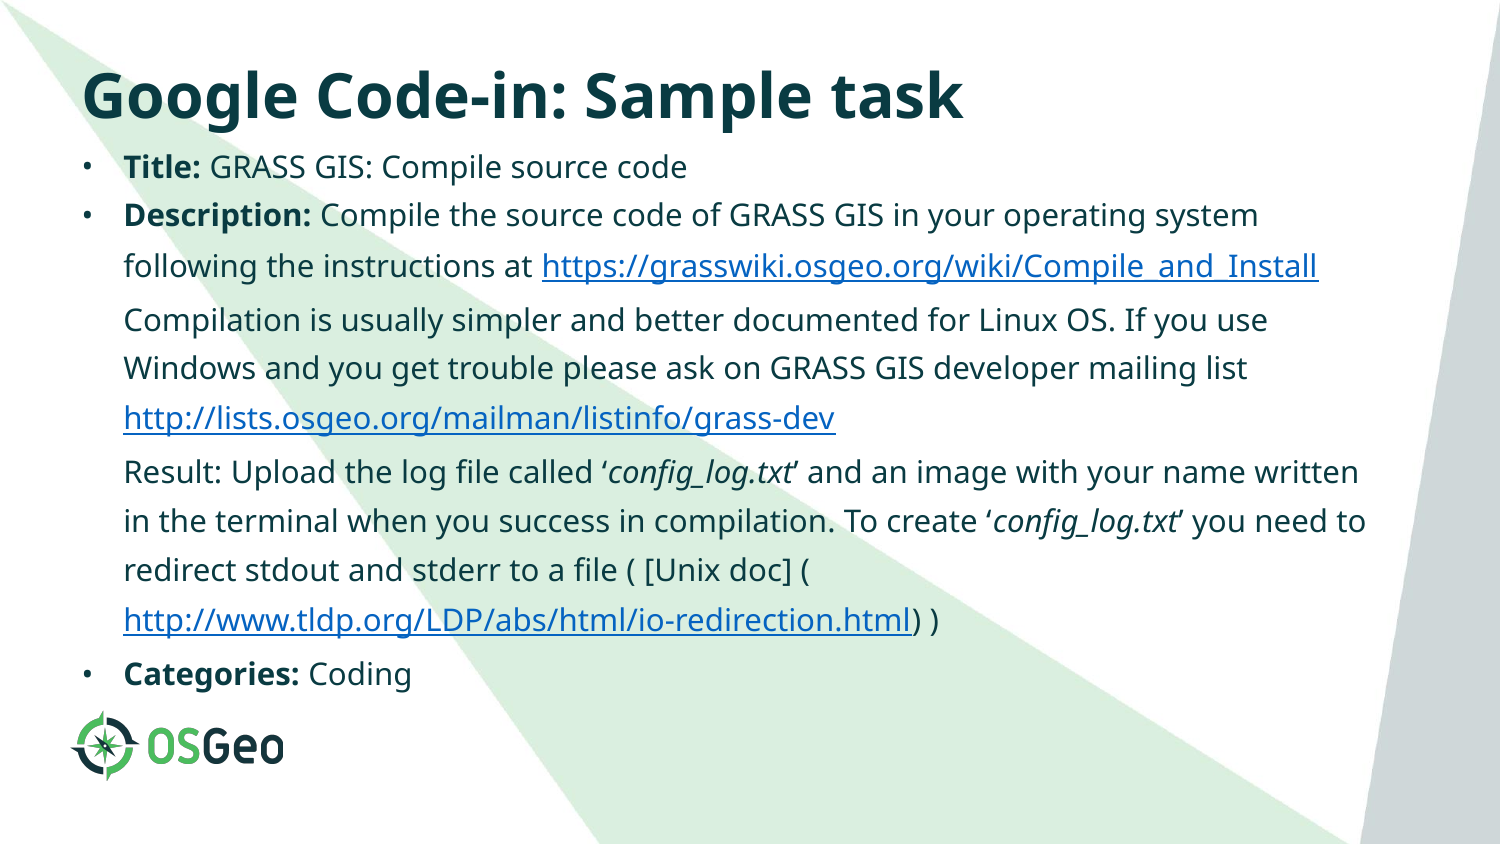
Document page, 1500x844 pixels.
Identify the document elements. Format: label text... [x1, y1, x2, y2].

picture [0, 0, 1500, 844]
title Google Code-in: Sample task [70, 13, 1196, 130]
text_box Title: GRASS GIS: Compile source code Description: Compile the source code of GRASS GIS in your operating system following the instructions at https://grasswiki.osgeo.org/wiki/Compile_and_Install Compilation is usually simpler and better documented for Linux OS. If you use Windows and you get trouble please ask on GRASS GIS developer mailing list http://lists.osgeo.org/mailman/listinfo/grass-dev Result: Upload the log file called ‘config_log.txt’ and an image with your name written in the terminal when you success in compilation. To create ‘config_log.txt’ you need to redirect stdout and stderr to a file ( [Unix doc] (http://www.tldp.org/LDP/abs/html/io-redirection.html) ) Categories: Coding [70, 130, 1405, 698]
